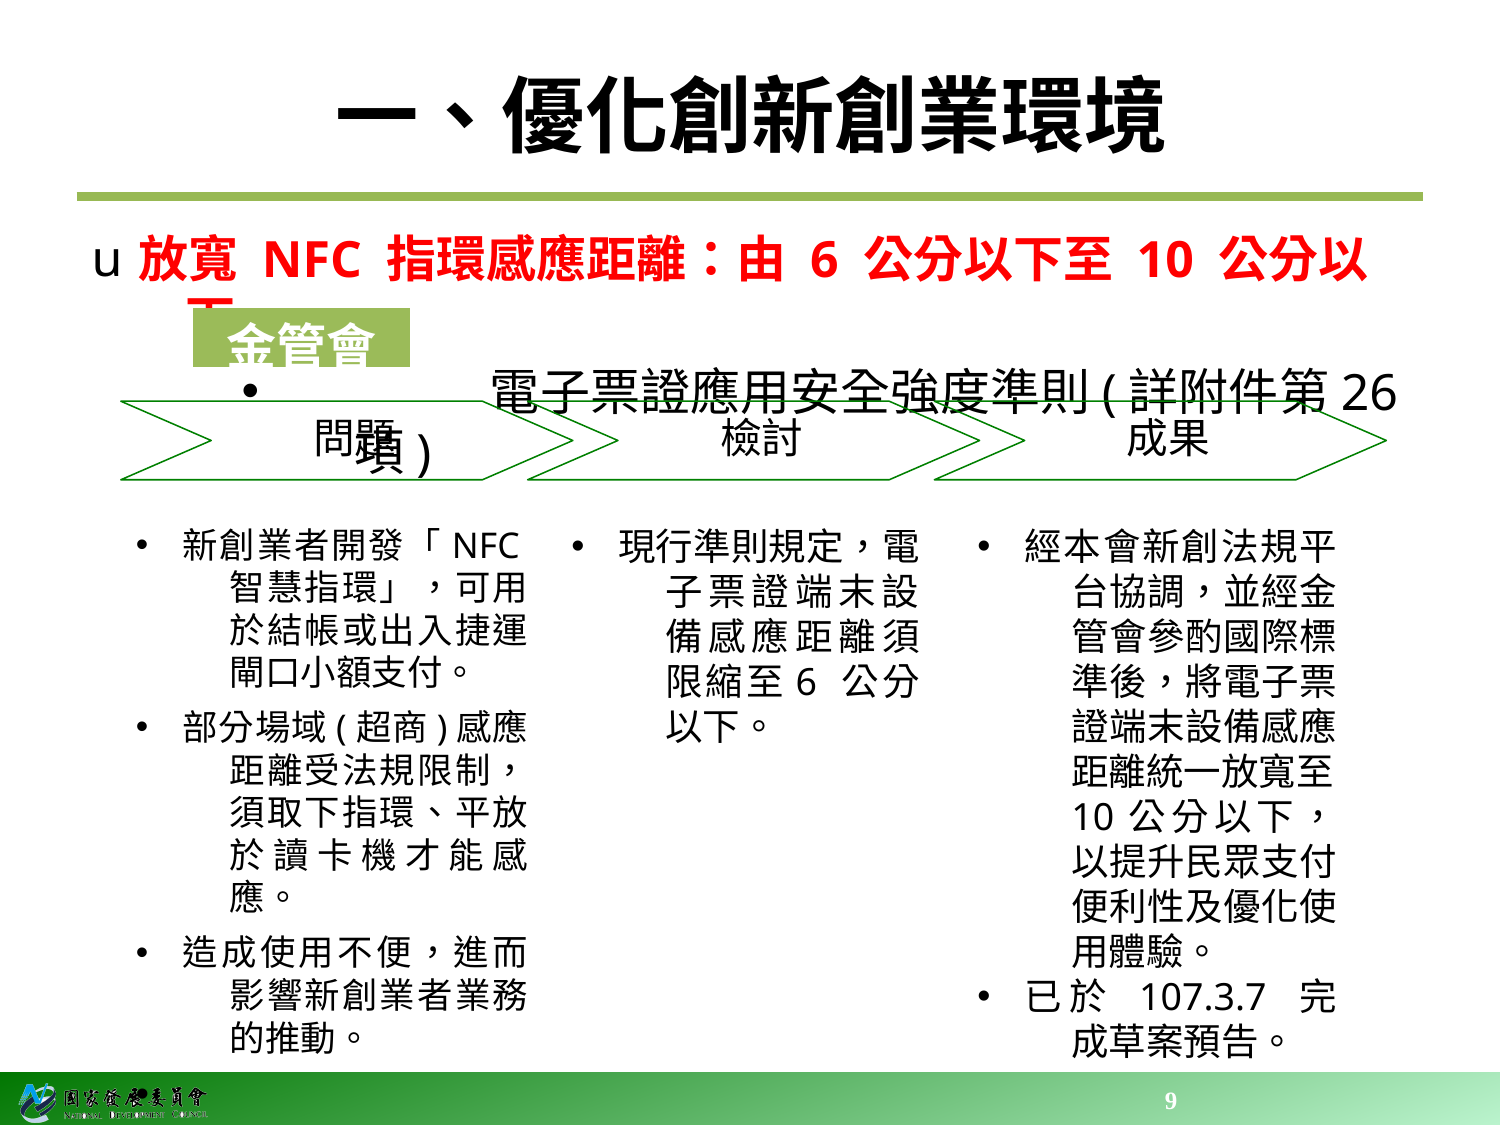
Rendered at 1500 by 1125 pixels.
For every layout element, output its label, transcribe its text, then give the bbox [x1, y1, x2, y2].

text_box 放寬 NFC 指環感應距離：由 6 公分以下至 10 公分以下 電子票證應用安全強度準則(詳附件第26項) [77, 220, 1423, 560]
text_box 金管會 [240, 353, 248, 363]
text_box 現行準則規定，電子票證端末設備感應距離須限縮至6 公分以下。 [556, 515, 935, 713]
text_box 9 [1149, 1069, 1500, 1125]
text_box 檢討 [527, 401, 980, 480]
text_box 成果 [934, 401, 1387, 480]
text_box 問題 [120, 401, 573, 480]
text_box 新創業者開發「NFC智慧指環」，可用於結帳或出入捷運閘口小額支付。 部分場域(超商)感應距離受法規限制，須取下指環、平放於讀卡機才能感應。 造成使用不便，進而影響新創業者業務的推動。 [120, 515, 544, 1125]
title 一、優化創新創業環境 [76, 19, 1427, 207]
text_box 金管會 [244, 331, 259, 337]
text_box 經本會新創法規平台協調，並經金管會參酌國際標準後，將電子票證端末設備感應距離統一放寬至10公分以下，以提升民眾支付便利性及優化使用體驗。 已於 107.3.7 完成草案預告。 [962, 515, 1353, 1031]
text_box 金管會 [193, 308, 410, 367]
text_box 金管會 [254, 353, 261, 363]
